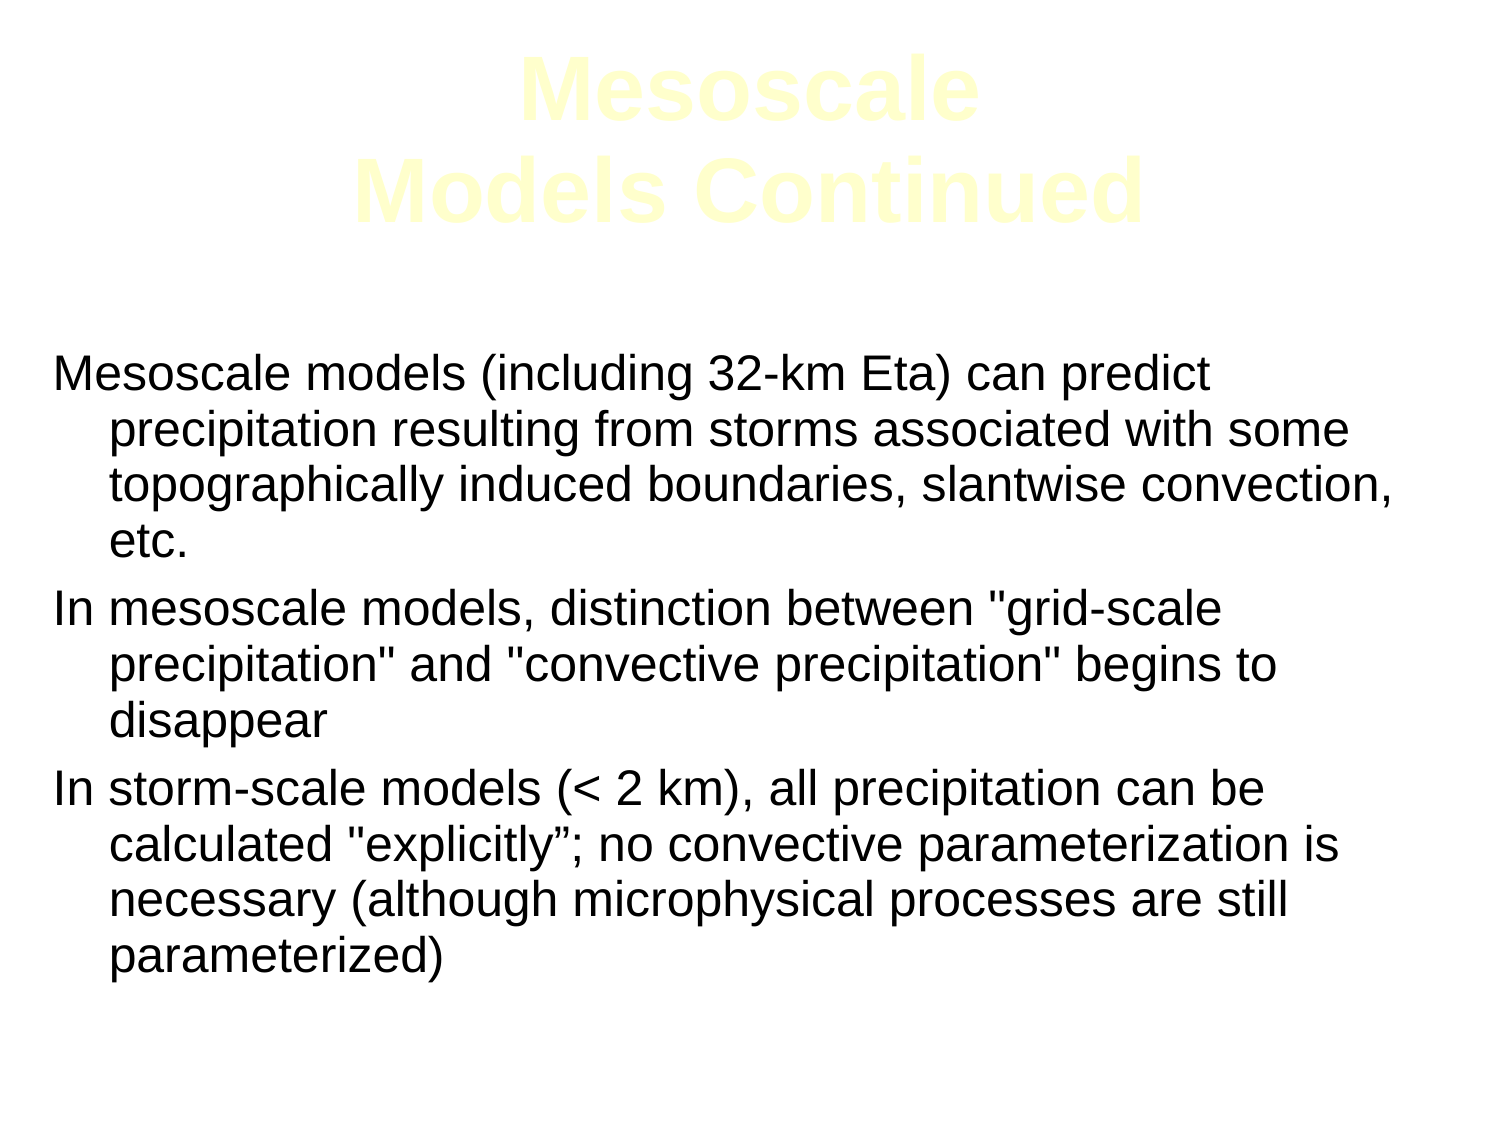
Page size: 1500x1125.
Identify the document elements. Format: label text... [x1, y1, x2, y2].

title Mesoscale Models Continued [112, 14, 1388, 250]
list Mesoscale models (including 32-km Eta) can predict precipitation resulting from storms associated with some topographically induced boundaries, slantwise convection, etc. In mesoscale models, distinction between "grid-scale precipitation" and "convective precipitation" begins to disappear In storm-scale models (< 2 km), all precipitation can be calculated "explicitly”; no convective parameterization is necessary (although microphysical processes are still parameterized) [37, 337, 1463, 1038]
